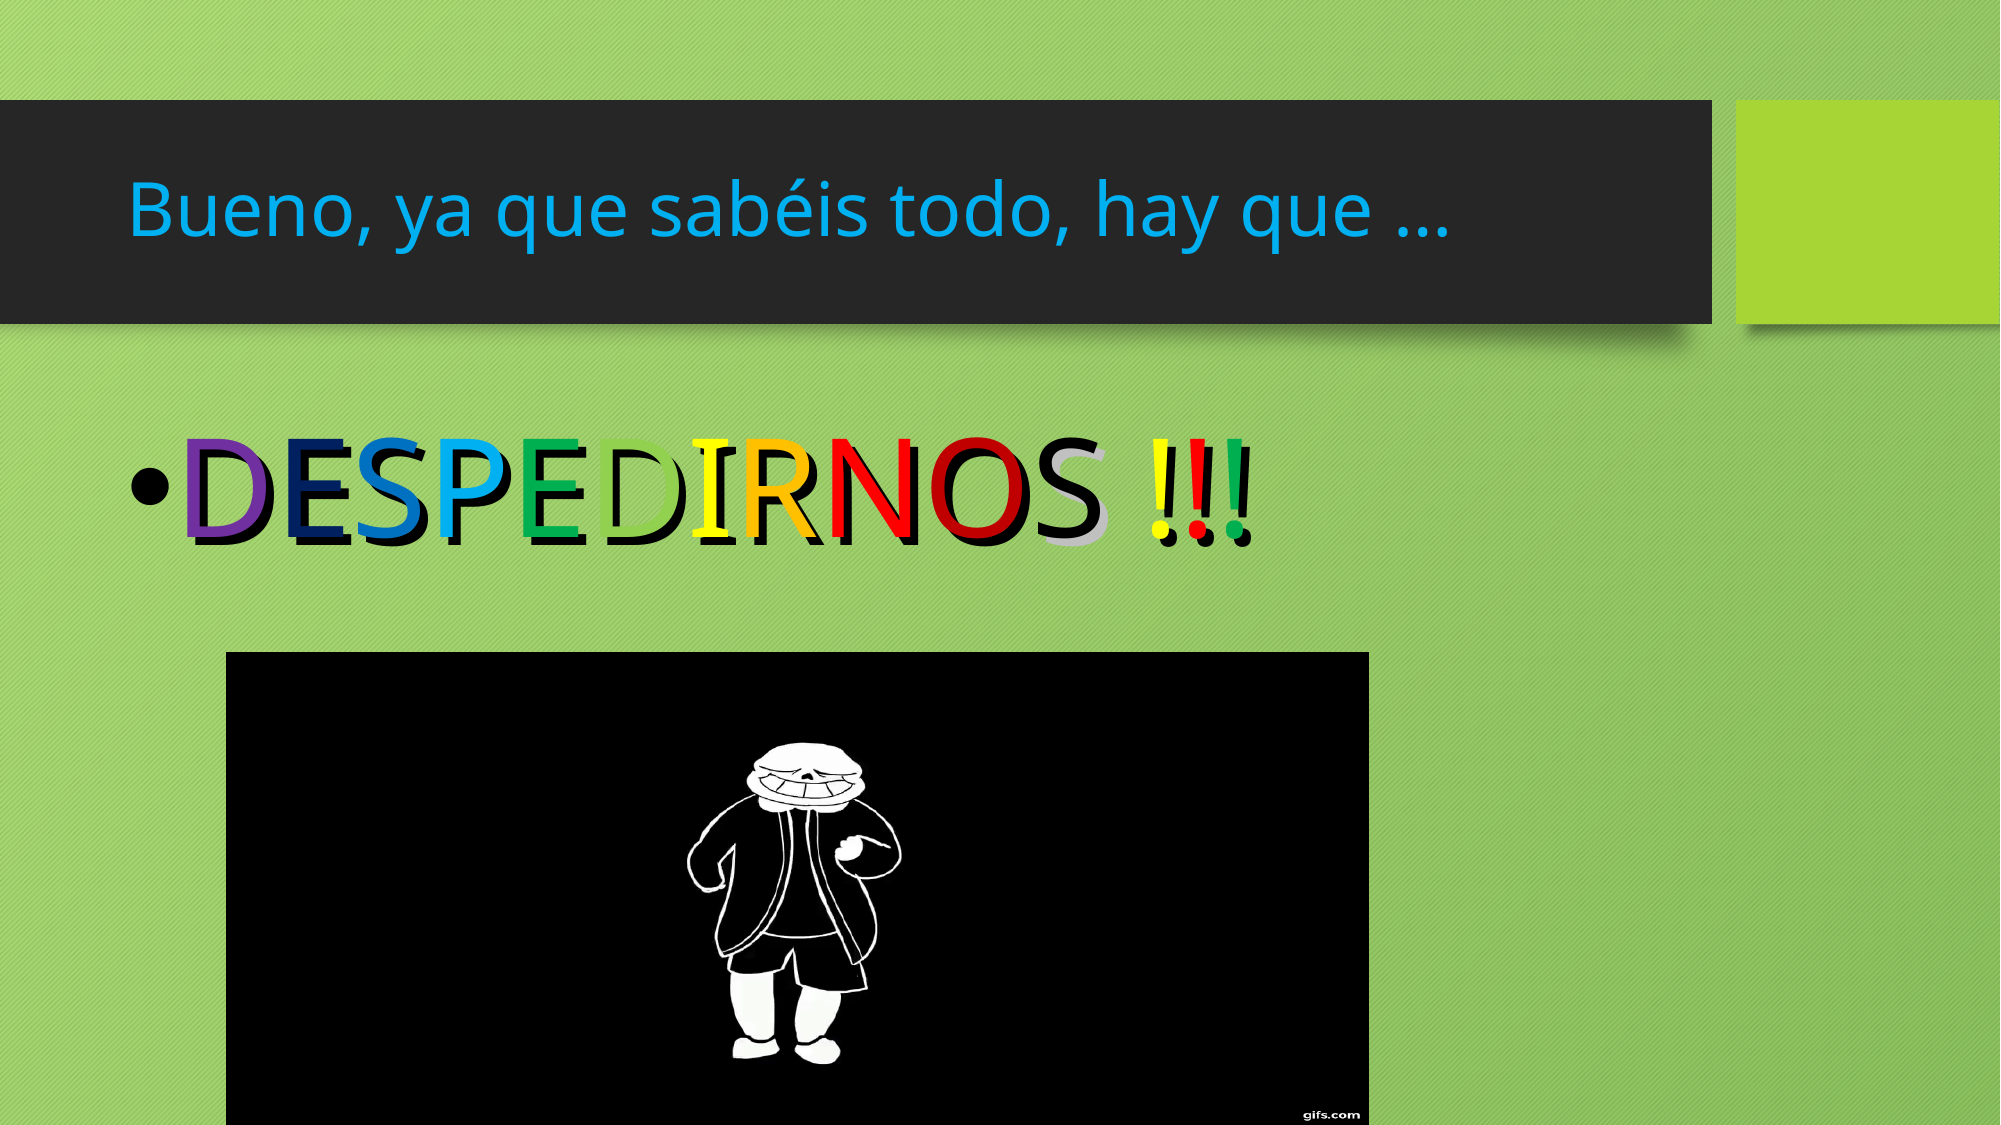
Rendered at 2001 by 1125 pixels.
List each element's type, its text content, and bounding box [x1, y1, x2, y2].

list DESPEDIRNOS !!! [111, 411, 1689, 1002]
picture [1736, 323, 2000, 348]
picture [0, 323, 1713, 376]
title Bueno, ya que sabéis todo, hay que … [111, 123, 1689, 301]
picture [226, 652, 1369, 1125]
